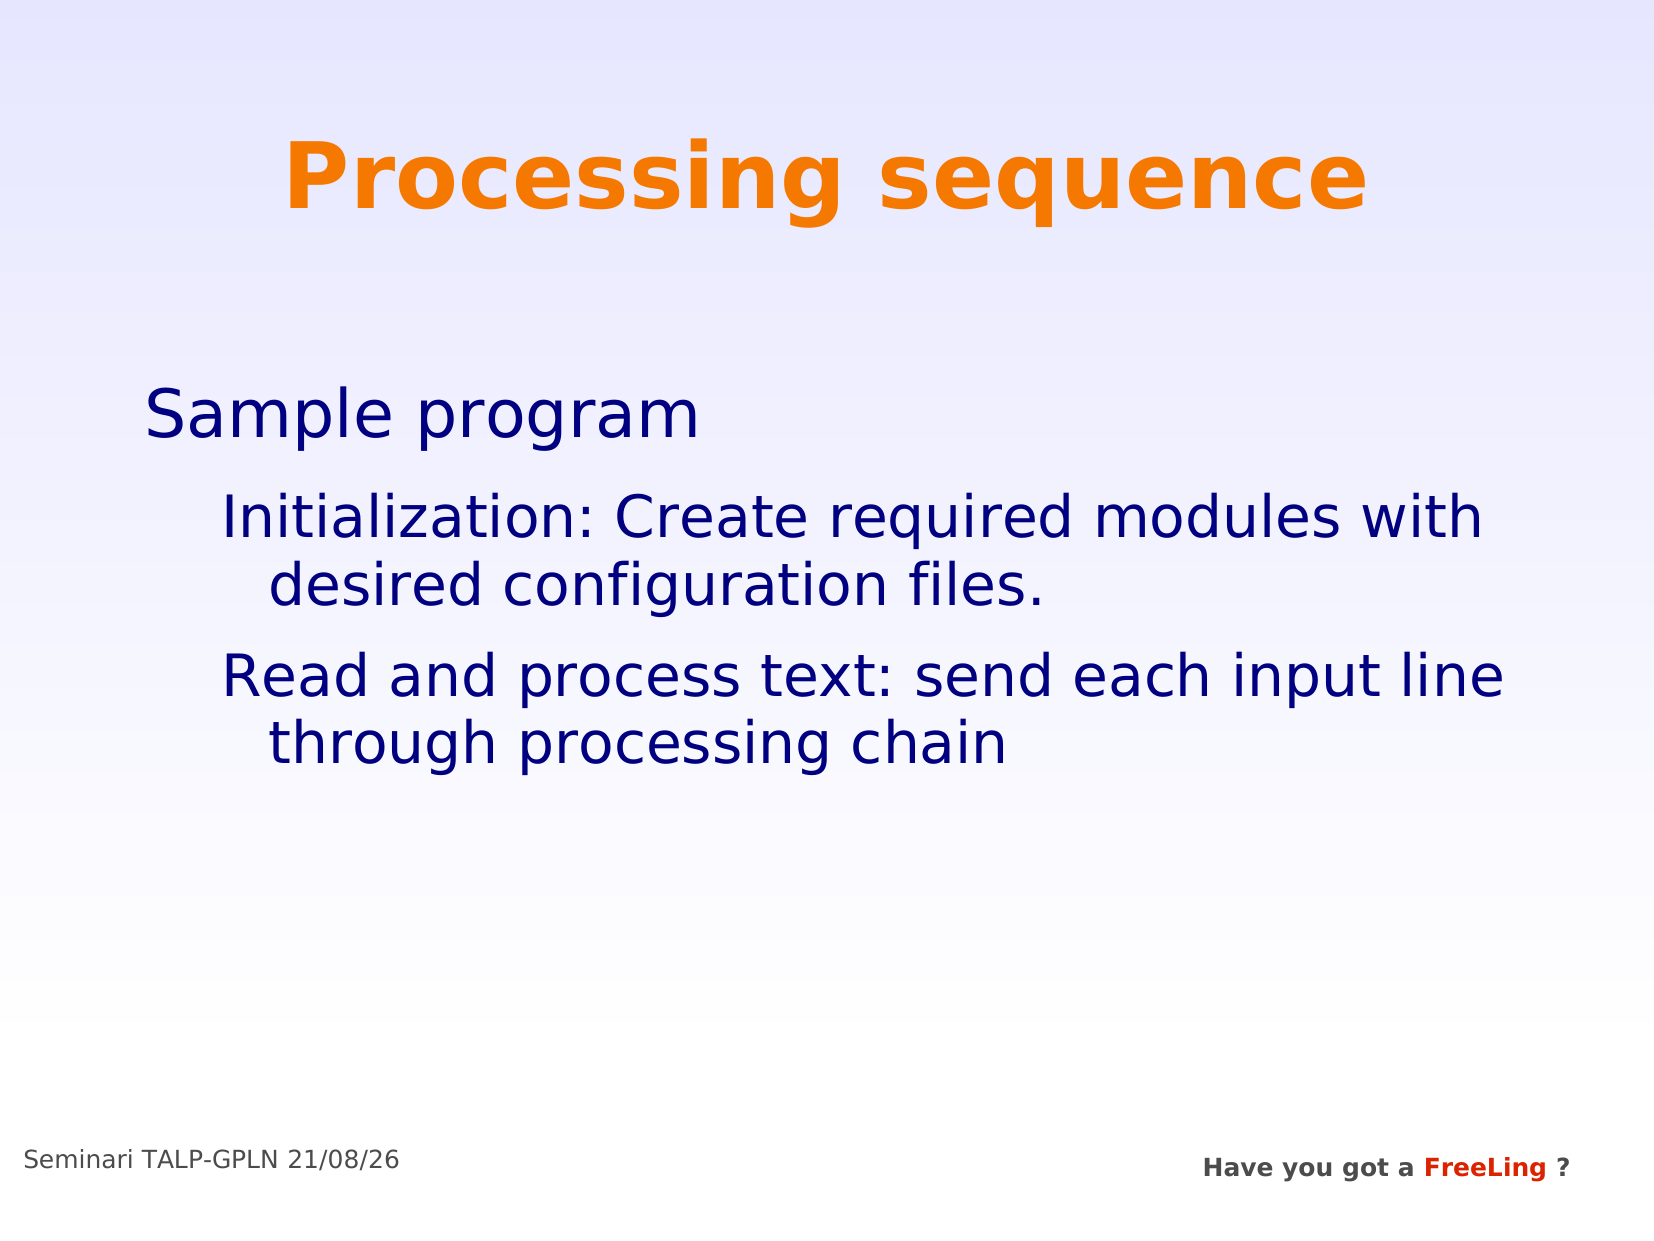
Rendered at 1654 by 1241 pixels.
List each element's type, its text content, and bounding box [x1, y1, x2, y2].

list Sample program Initialization: Create required modules with desired configuration files. Read and process text: send each input line through processing chain [126, 375, 1526, 1109]
title Processing sequence [82, 80, 1571, 273]
